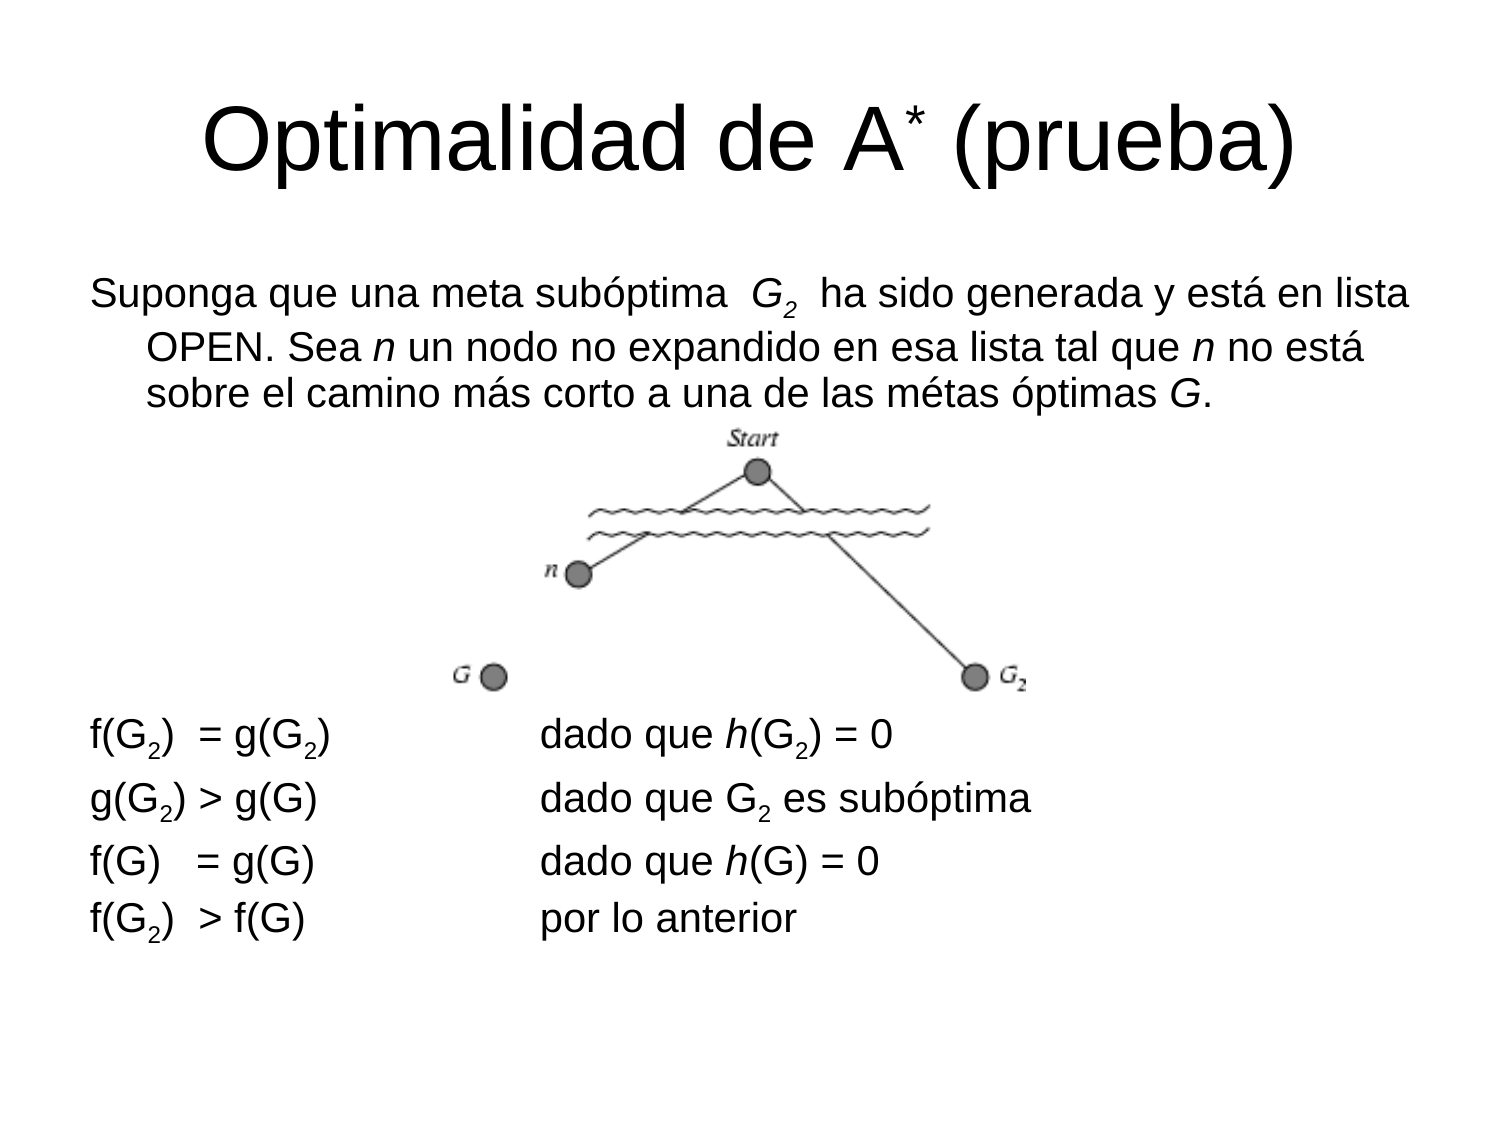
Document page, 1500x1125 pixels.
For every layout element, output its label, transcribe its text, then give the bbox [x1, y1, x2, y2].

title Optimalidad de A* (prueba) [75, 45, 1426, 233]
picture [450, 424, 1026, 700]
list Suponga que una meta subóptima G2 ha sido generada y está en lista OPEN. Sea n un nodo no expandido en esa lista tal que n no está sobre el camino más corto a una de las métas óptimas G. f(G2) = g(G2) dado que h(G2) = 0 g(G2) > g(G) dado que G2 es subóptima f(G) = g(G) dado que h(G) = 0 f(G2) > f(G) por lo anterior [75, 262, 1426, 1027]
